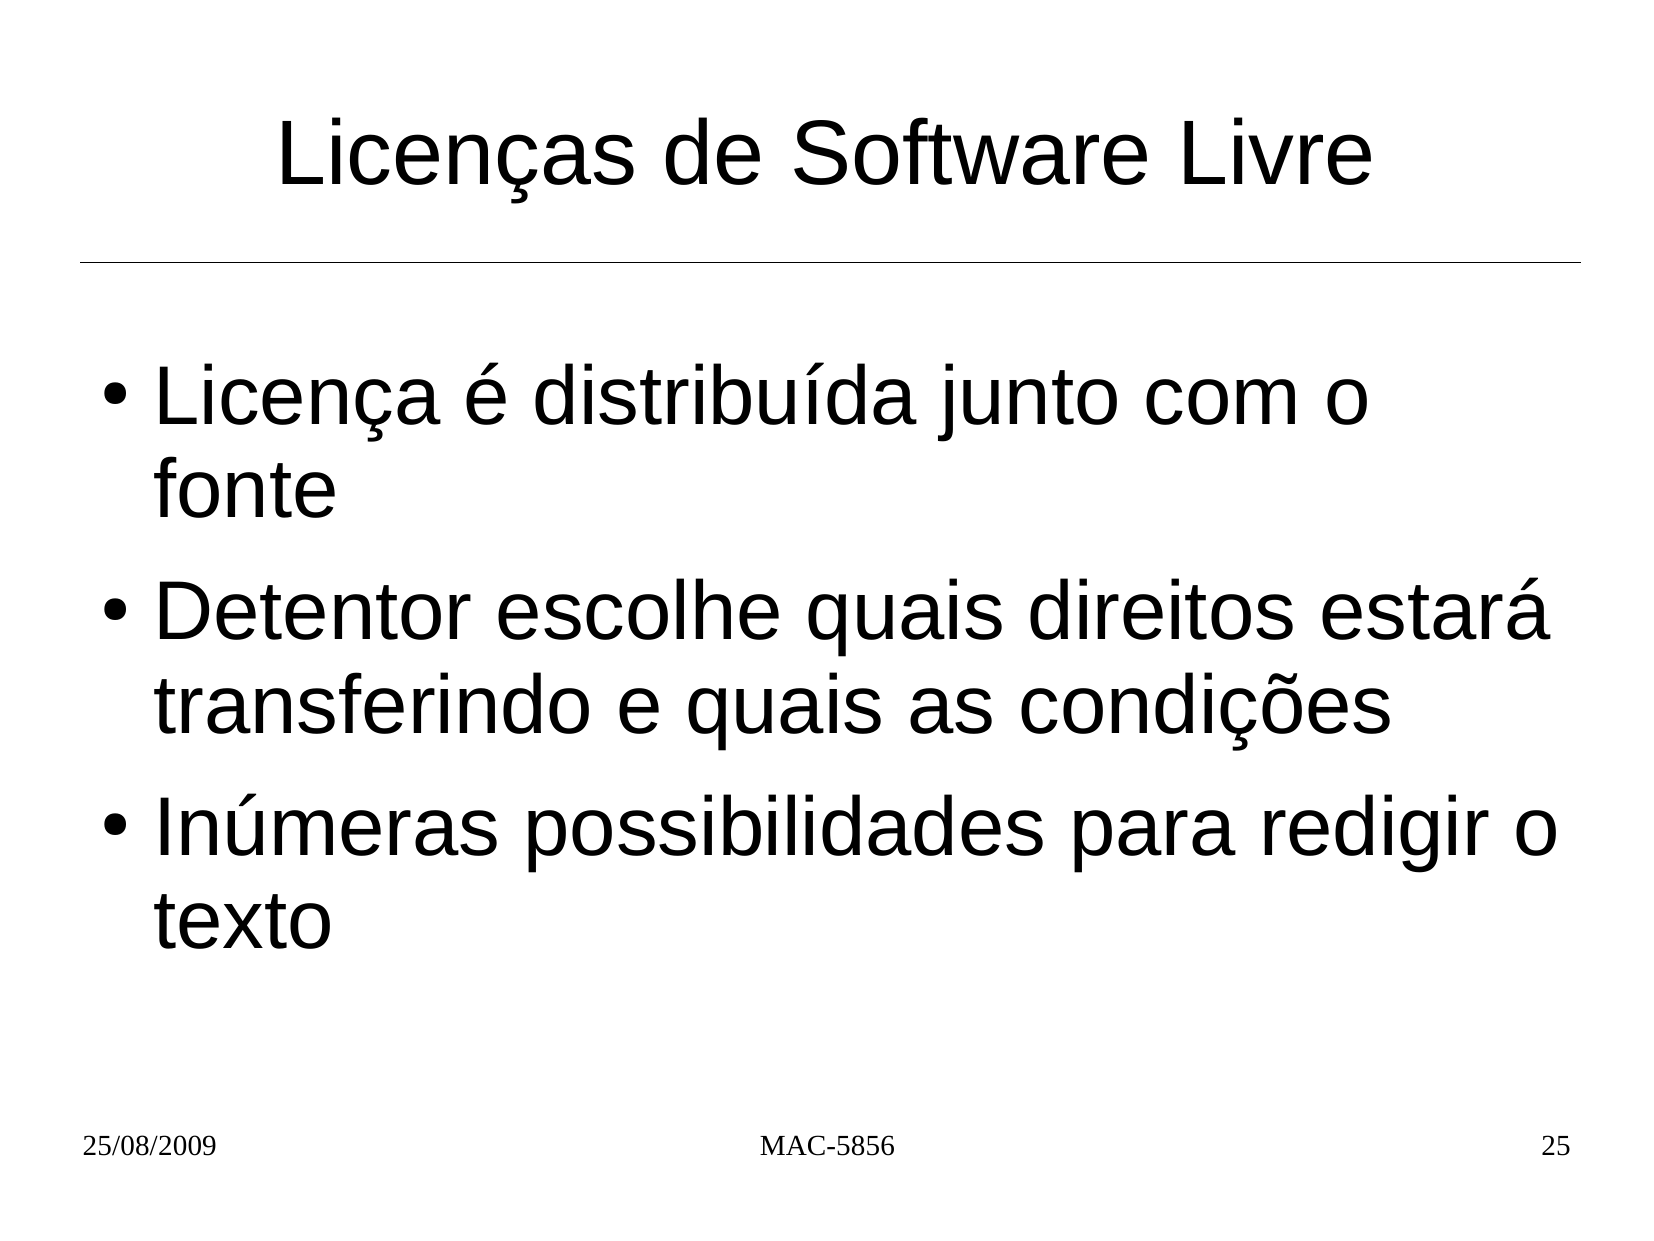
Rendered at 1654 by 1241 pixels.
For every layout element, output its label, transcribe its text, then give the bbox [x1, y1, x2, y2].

title Licenças de Software Livre [82, 49, 1571, 257]
list Licença é distribuída junto com o fonte Detentor escolhe quais direitos estará transferindo e quais as condições Inúmeras possibilidades para redigir o texto [82, 349, 1571, 1095]
